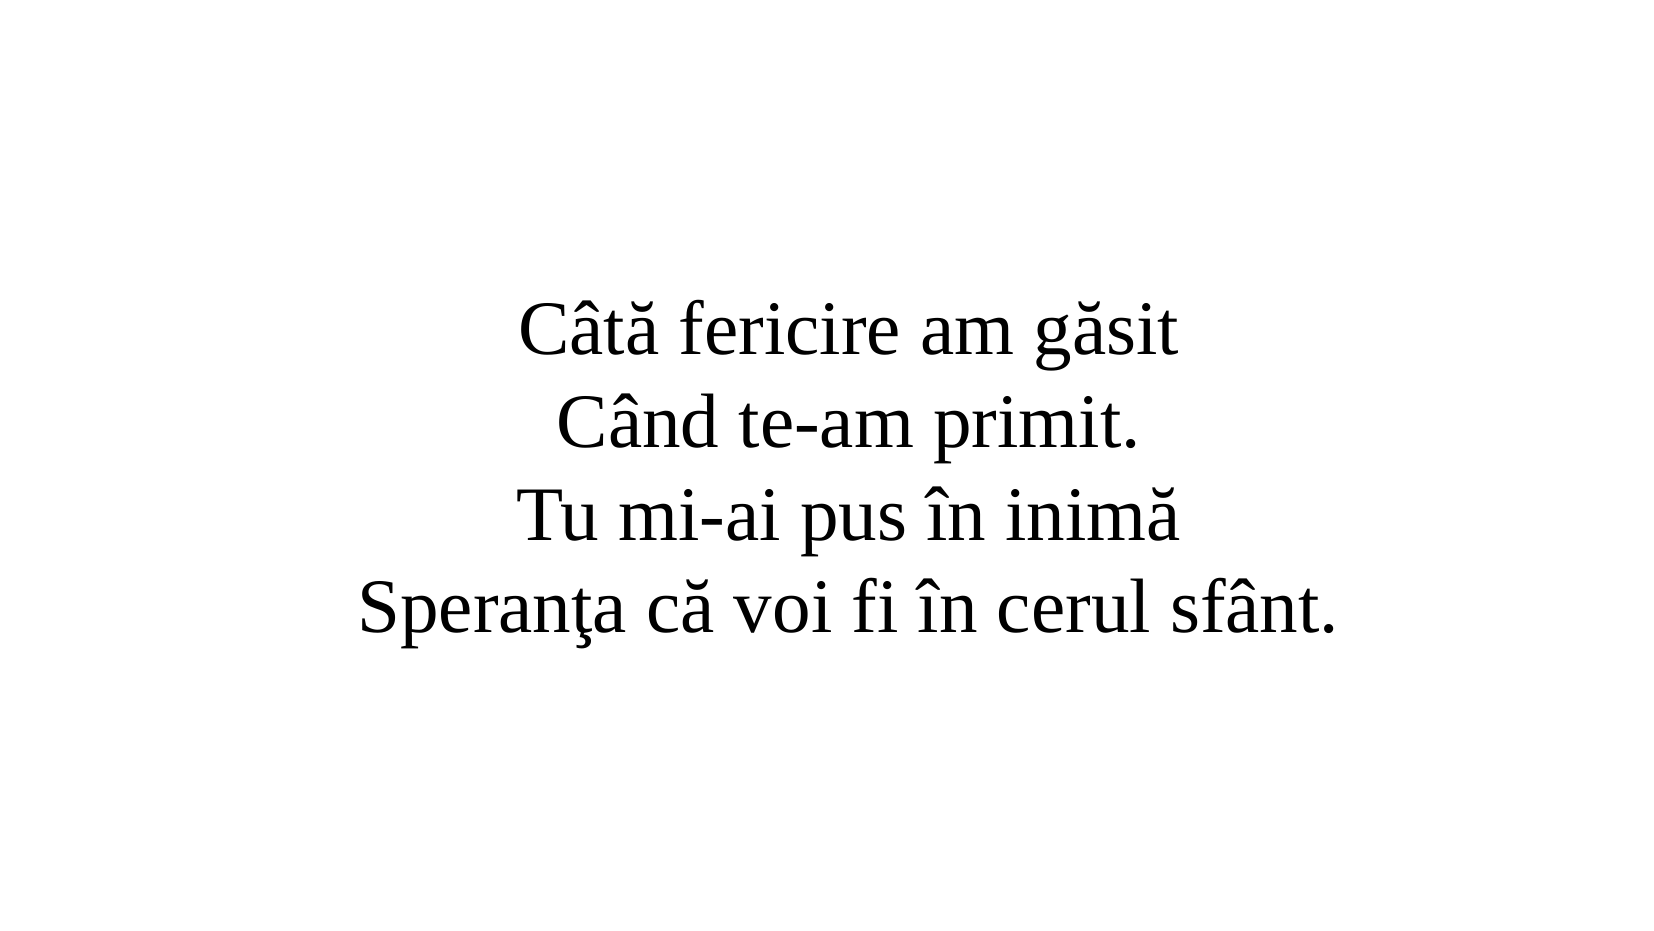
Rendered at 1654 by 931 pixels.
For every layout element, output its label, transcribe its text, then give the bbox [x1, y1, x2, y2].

subtitle Câtă fericire am găsit Când te-am primit. Tu mi-ai pus în inimă Speranţa că voi fi în cerul sfânt. [0, 269, 1654, 651]
